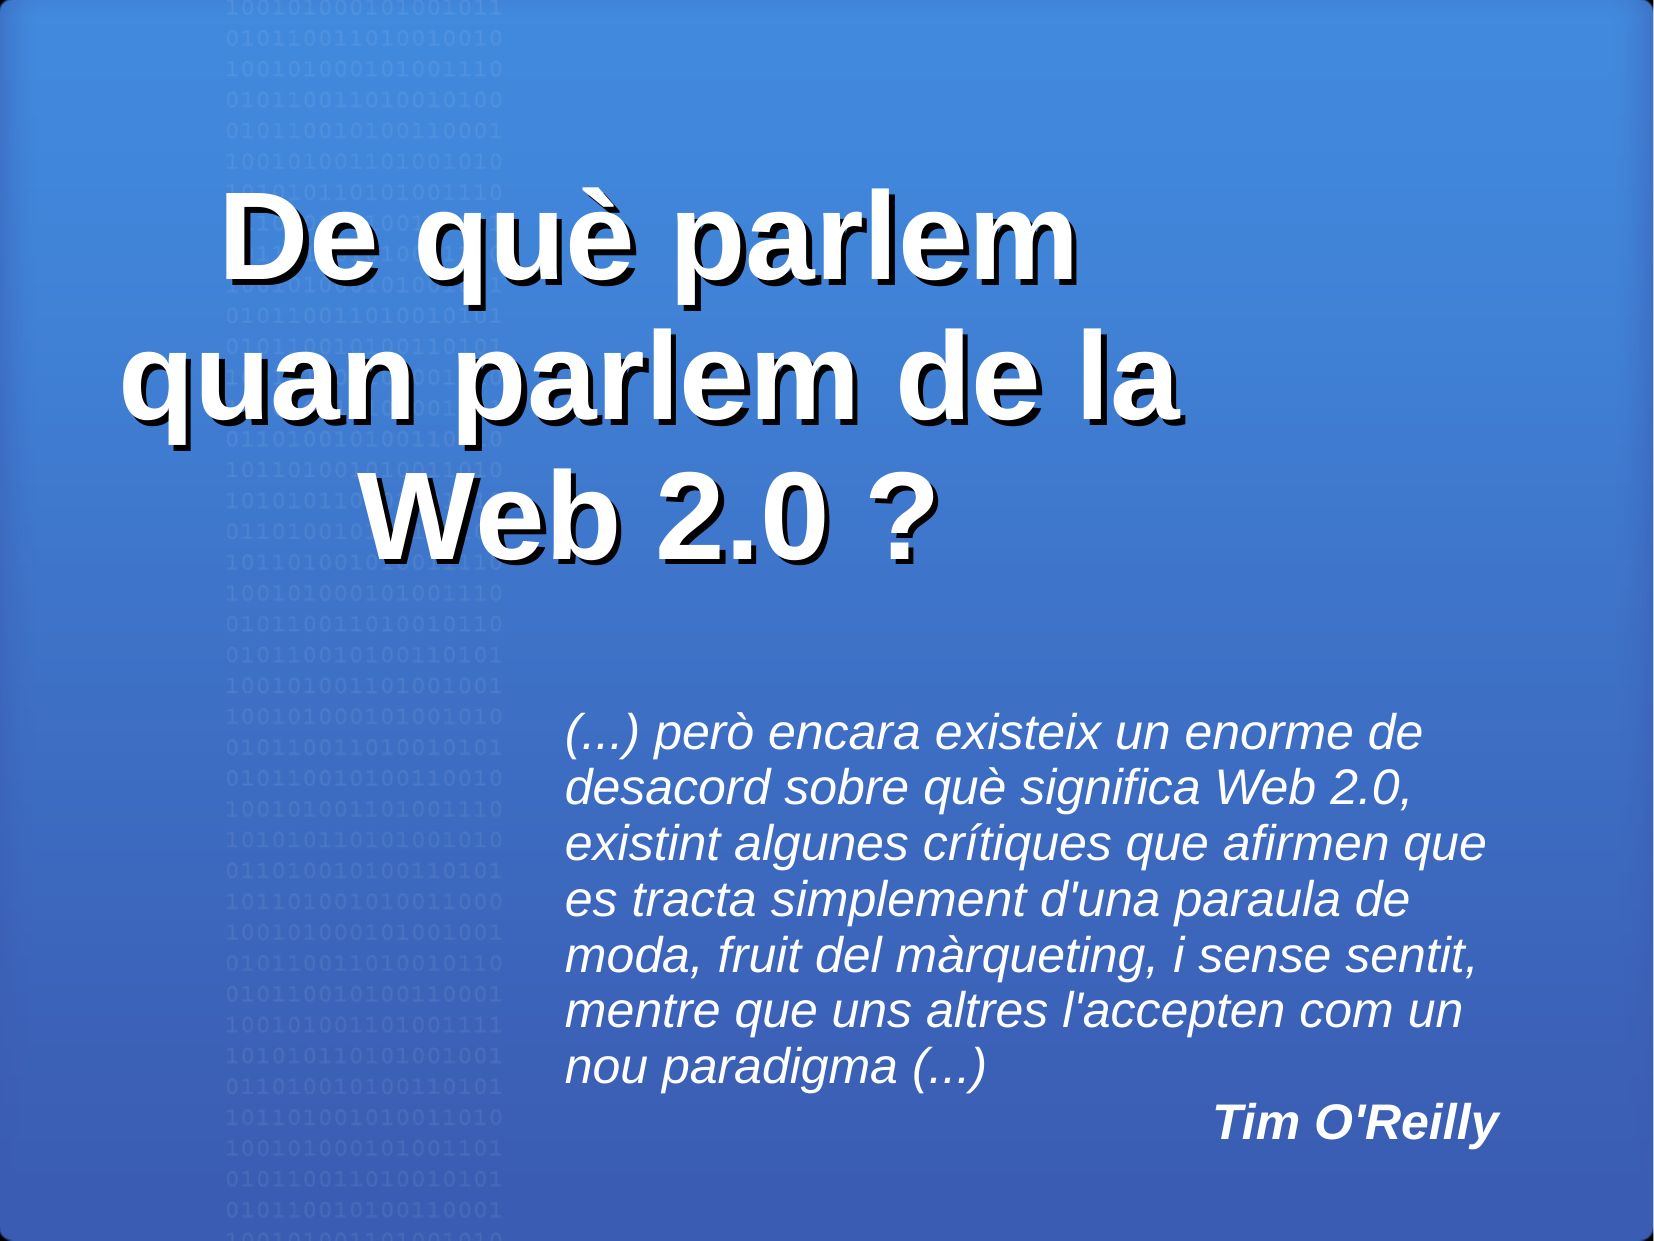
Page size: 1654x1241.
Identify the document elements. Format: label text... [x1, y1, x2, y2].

picture [0, 0, 1654, 1241]
text_box (...) però encara existeix un enorme de desacord sobre què significa Web 2.0, existint algunes crítiques que afirmen que es tracta simplement d'una paraula de moda, fruit del màrqueting, i sense sentit, mentre que uns altres l'accepten com un nou paradigma (...) Tim O'Reilly [550, 696, 1514, 1158]
title De què parlem quan parlem de la Web 2.0 ? [87, 94, 1211, 658]
